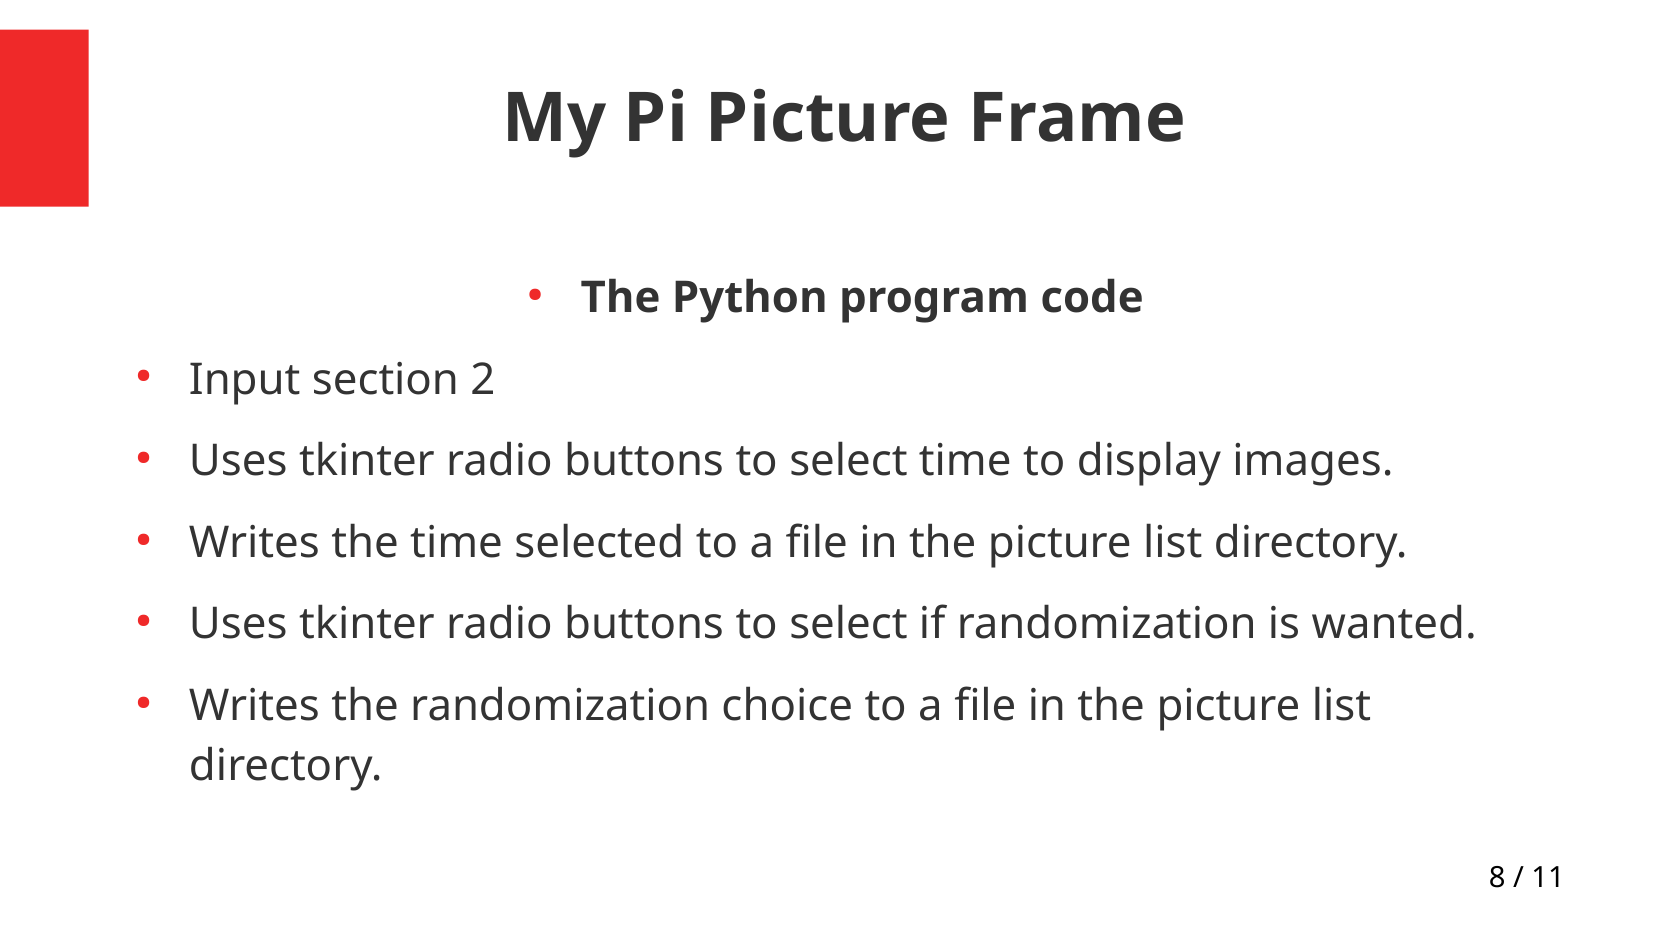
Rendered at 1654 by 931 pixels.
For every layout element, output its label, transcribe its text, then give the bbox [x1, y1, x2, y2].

title My Pi Picture Frame [118, 37, 1571, 193]
list The Python program code Input section 2 Uses tkinter radio buttons to select time to display images. Writes the time selected to a file in the picture list directory. Uses tkinter radio buttons to select if randomization is wanted. Writes the randomization choice to a file in the picture list directory. [118, 265, 1536, 806]
